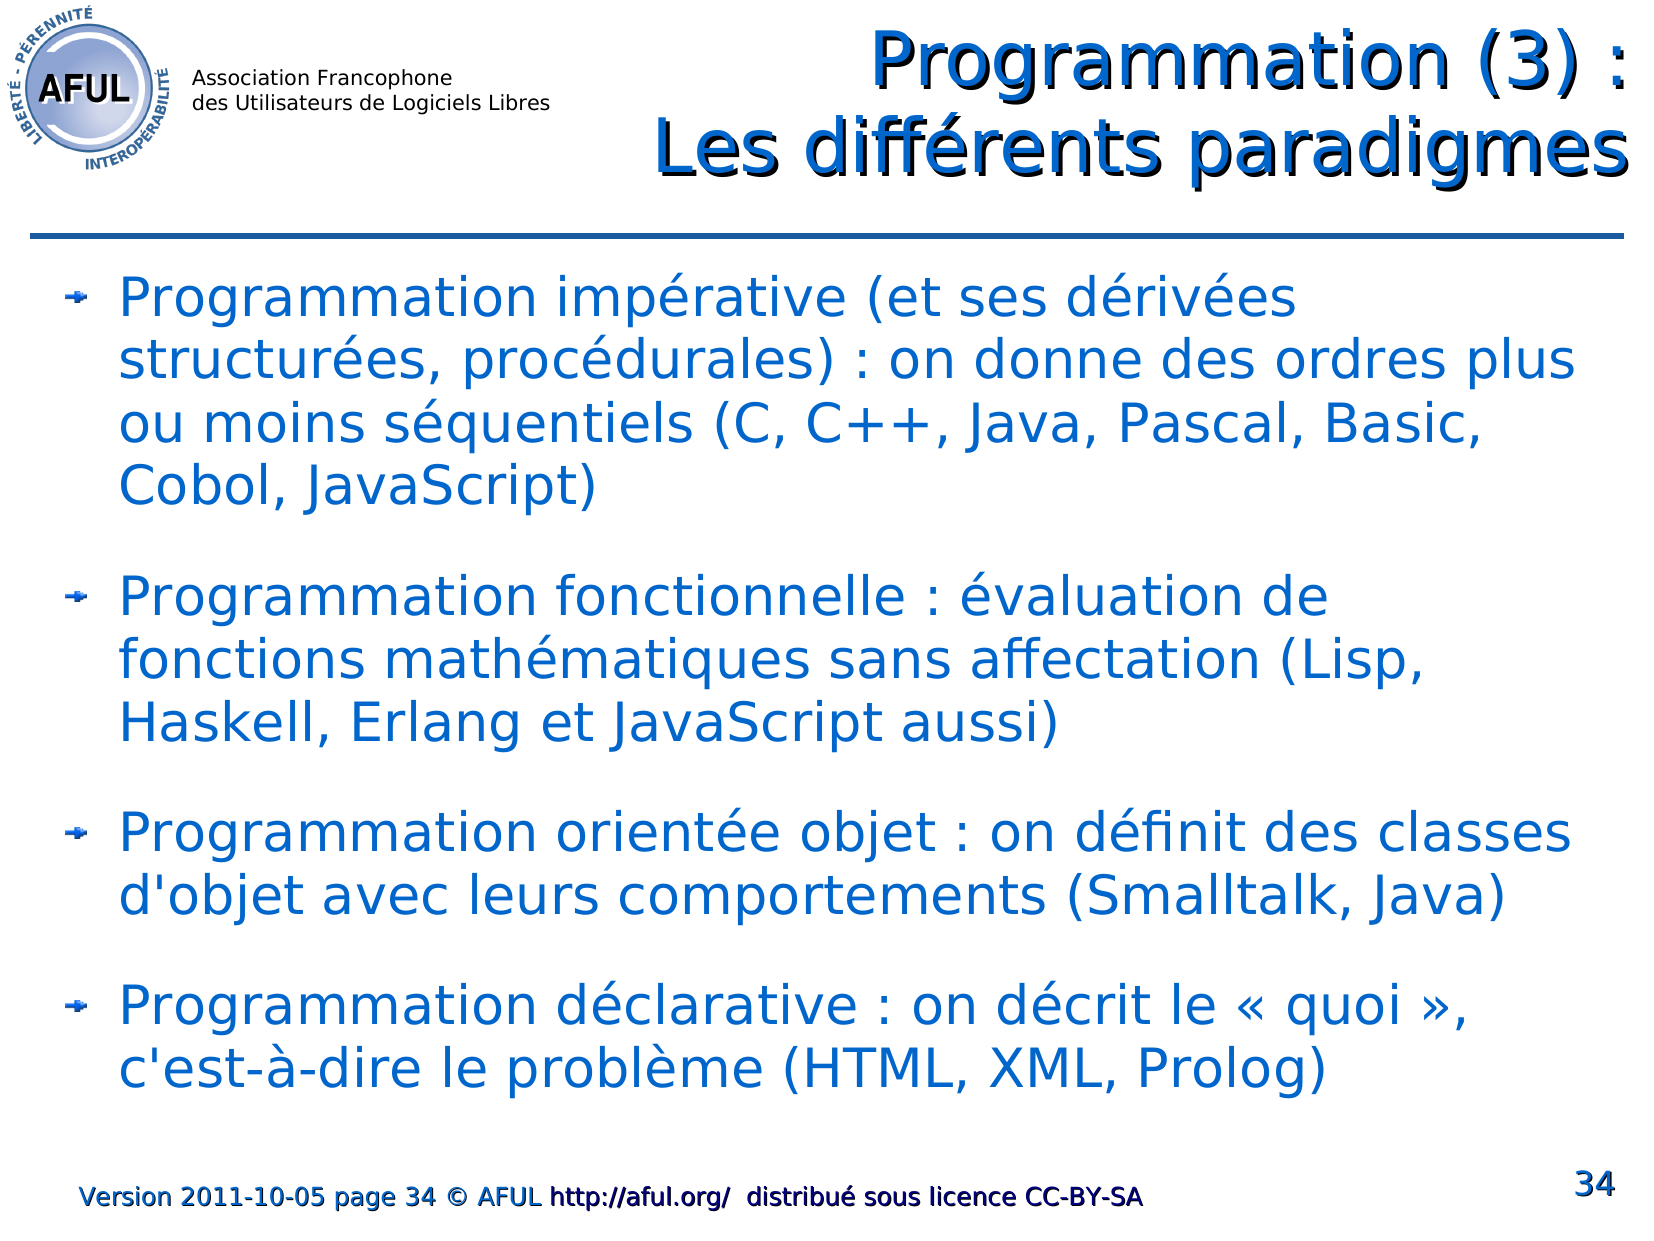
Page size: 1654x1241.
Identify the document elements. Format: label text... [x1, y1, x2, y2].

picture [0, 0, 178, 178]
list Programmation impérative (et ses dérivées structurées, procédurales) : on donne des ordres plus ou moins séquentiels (C, C++, Java, Pascal, Basic, Cobol, JavaScript) Programmation fonctionnelle : évaluation de fonctions mathématiques sans affectation (Lisp, Haskell, Erlang et JavaScript aussi) Programmation orientée objet : on définit des classes d'objet avec leurs comportements (Smalltalk, Java) Programmation déclarative : on décrit le « quoi », c'est-à-dire le problème (HTML, XML, Prolog) [47, 265, 1595, 1211]
title Programmation (3) : Les différents paradigmes [507, 0, 1630, 207]
